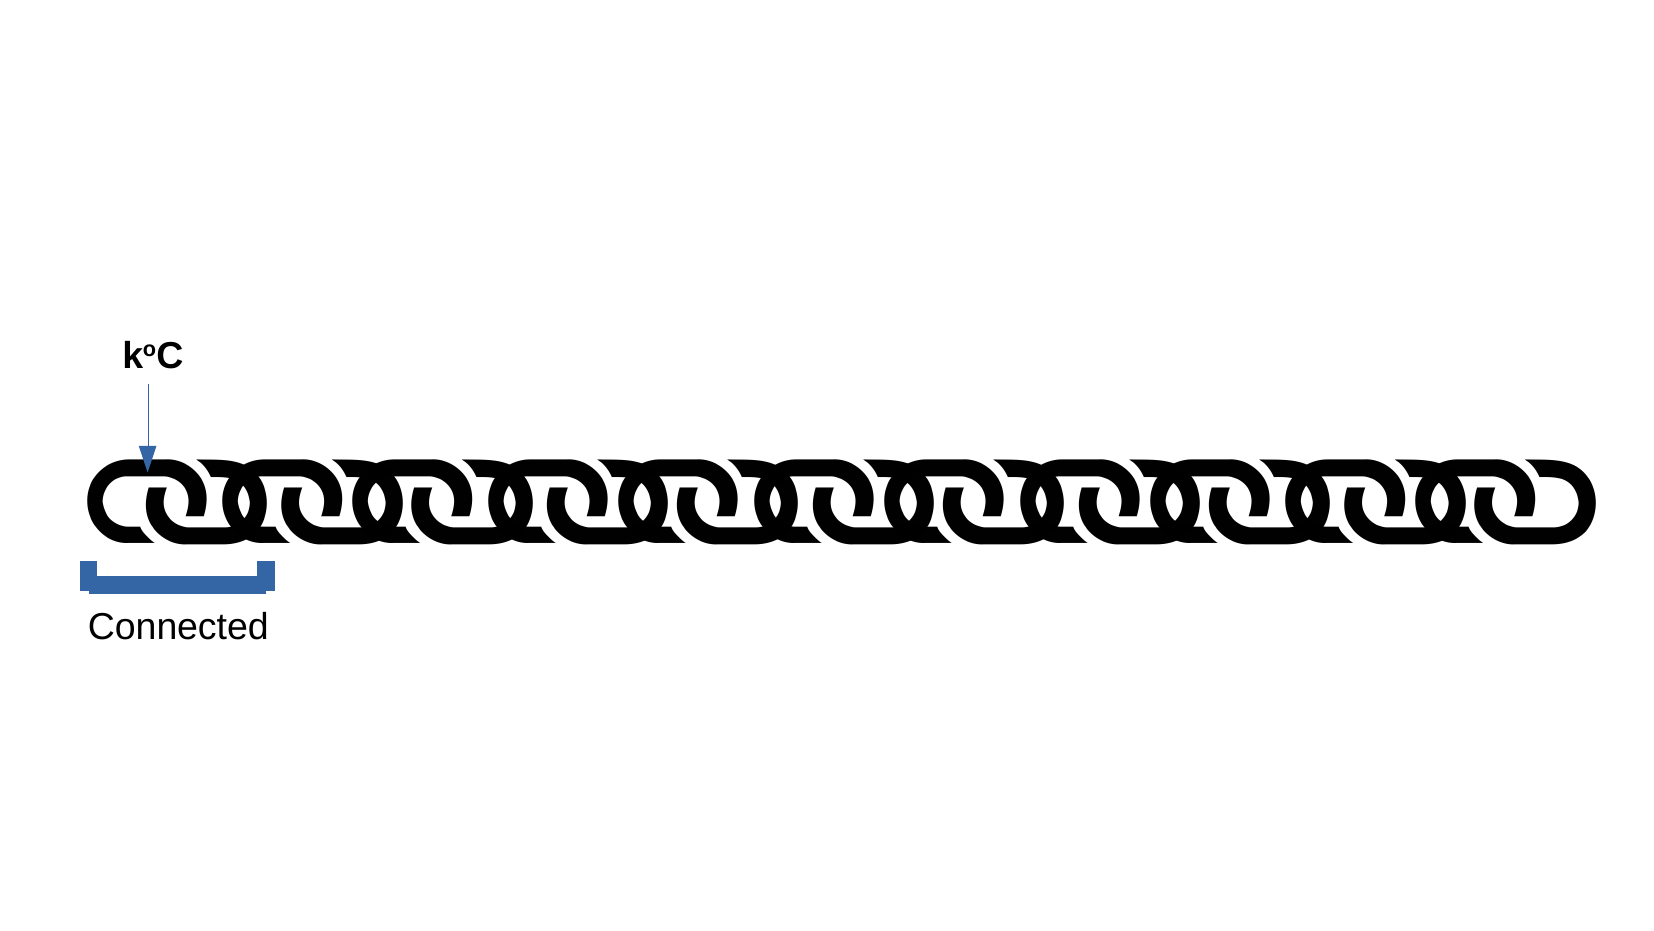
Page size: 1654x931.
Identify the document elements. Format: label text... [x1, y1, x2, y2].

text_box Connected [73, 598, 284, 656]
text_box koC [107, 327, 199, 384]
picture [59, 383, 1625, 621]
